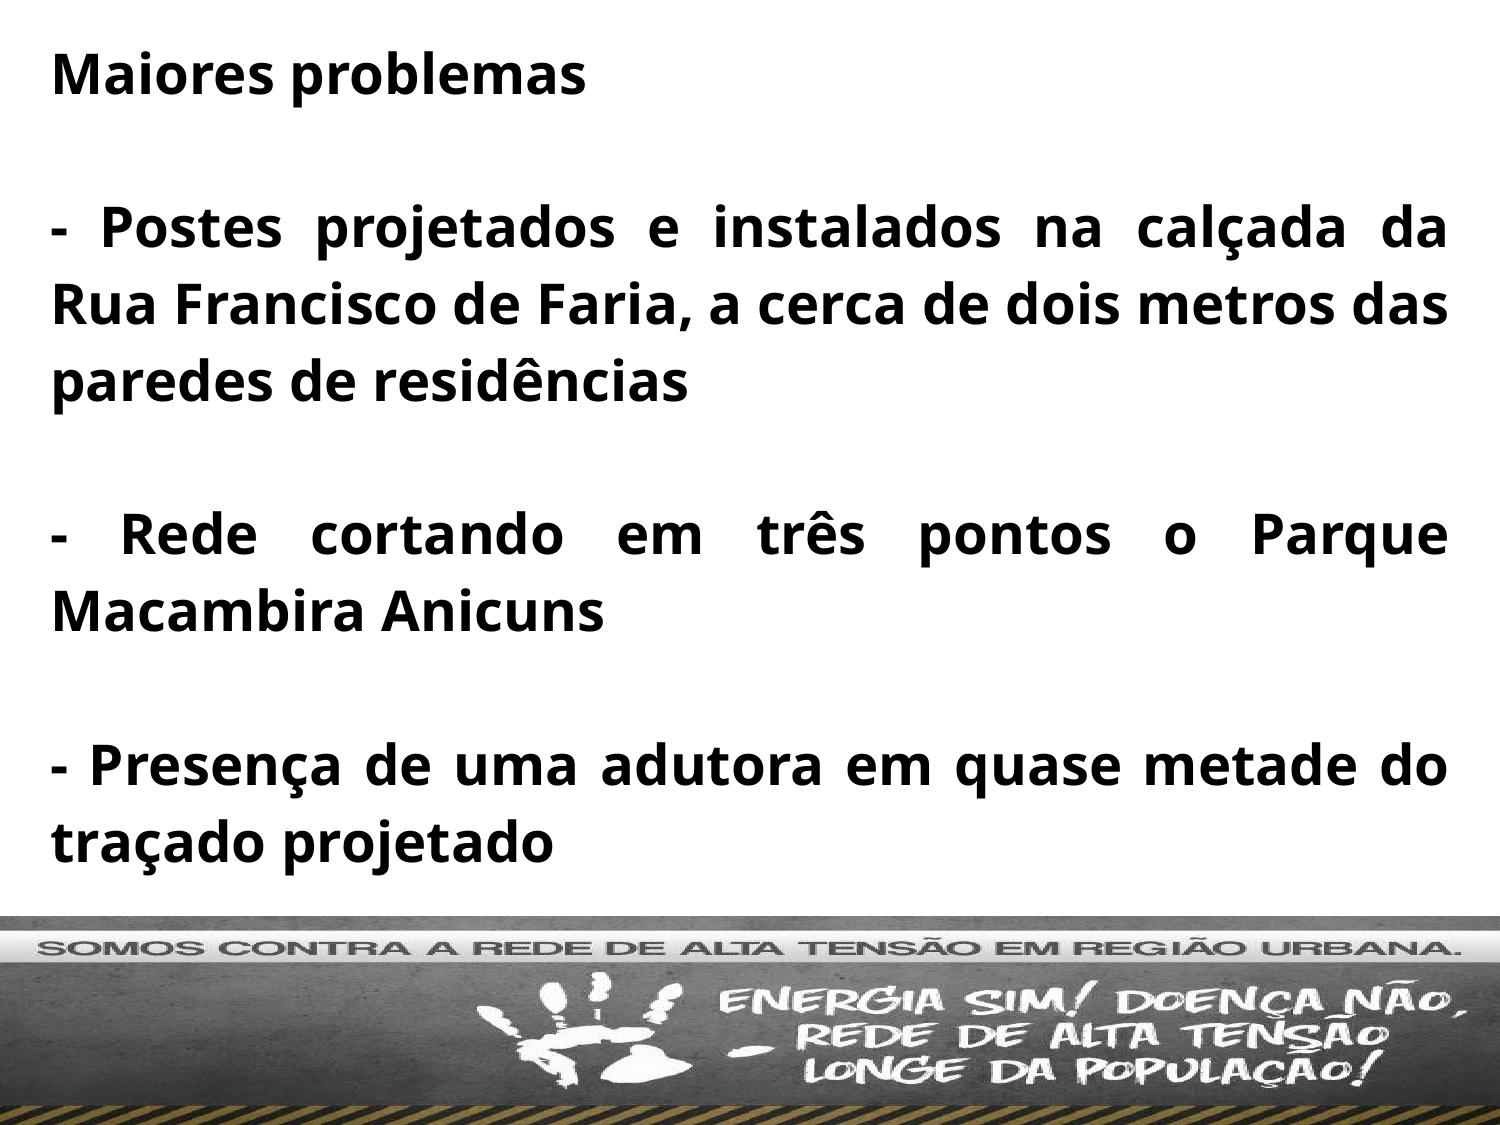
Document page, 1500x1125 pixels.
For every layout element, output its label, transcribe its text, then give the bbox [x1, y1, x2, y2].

picture [0, 916, 1500, 1125]
text_box Maiores problemas - Postes projetados e instalados na calçada da Rua Francisco de Faria, a cerca de dois metros das paredes de residências - Rede cortando em três pontos o Parque Macambira Anicuns - Presença de uma adutora em quase metade do traçado projetado [35, 19, 1465, 964]
